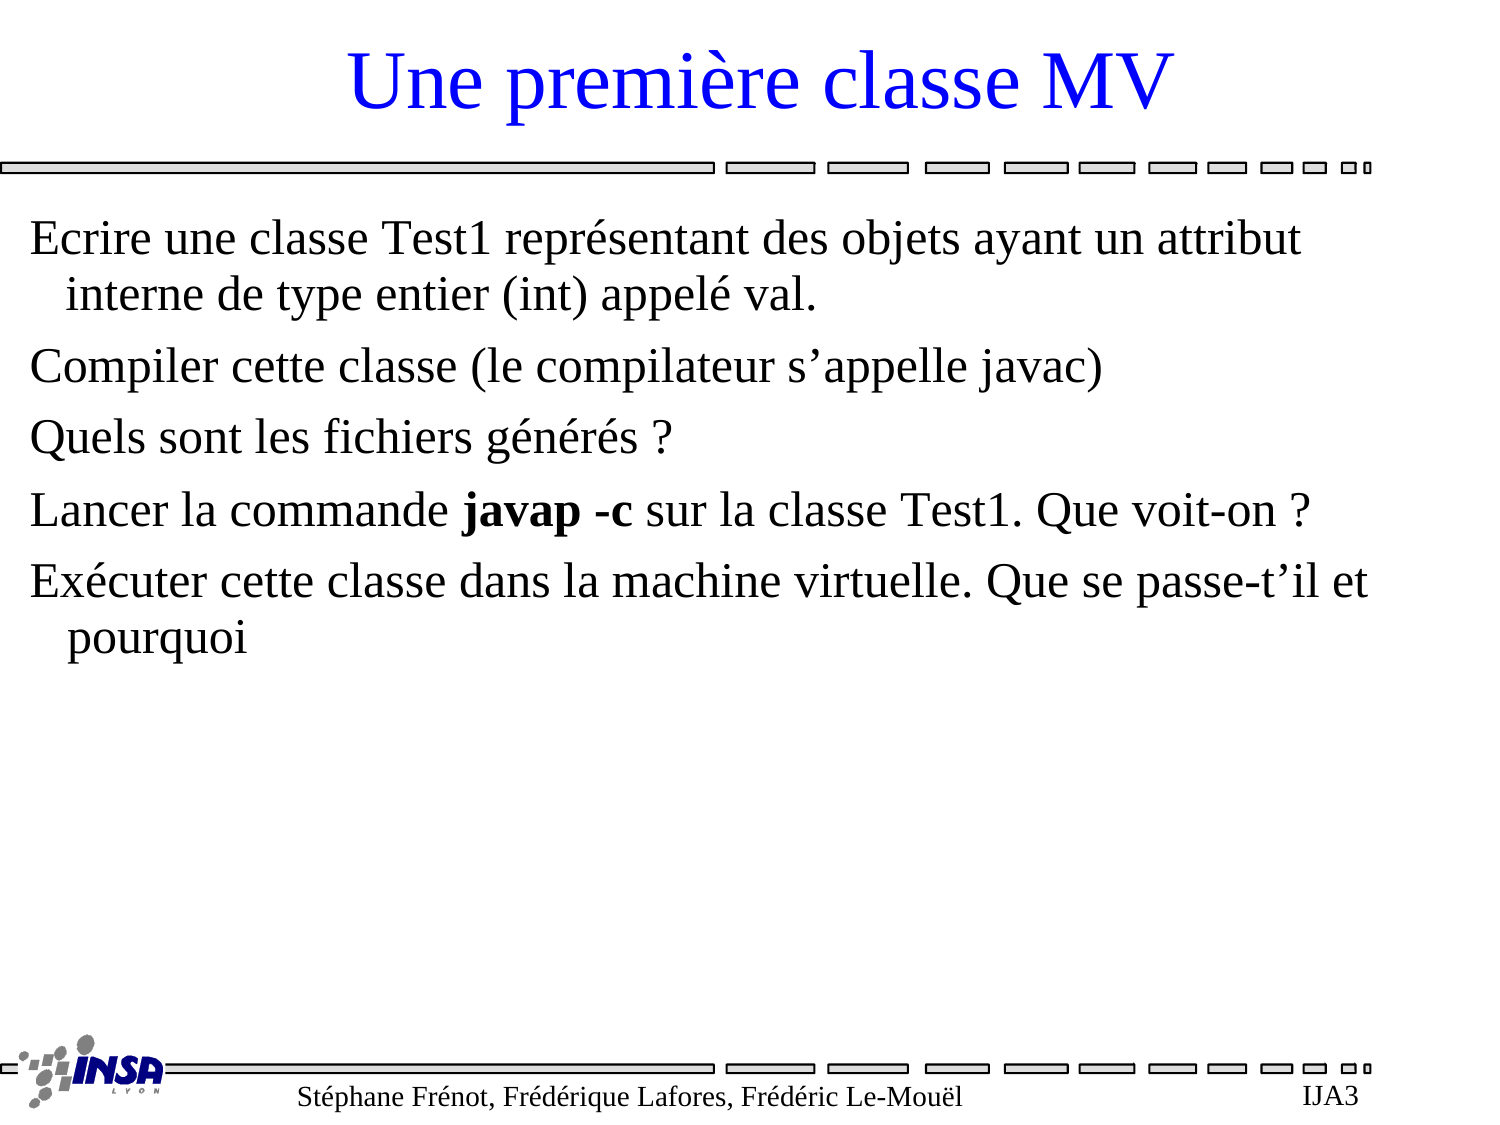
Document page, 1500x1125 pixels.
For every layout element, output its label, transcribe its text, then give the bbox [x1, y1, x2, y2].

title Une première classe MV [125, 0, 1398, 161]
list Ecrire une classe Test1 représentant des objets ayant un attribut interne de type entier (int) appelé val. Compiler cette classe (le compilateur s’appelle javac) Quels sont les fichiers générés ? Lancer la commande javap -c sur la classe Test1. Que voit-on ? Exécuter cette classe dans la machine virtuelle. Que se passe-t’il et pourquoi [29, 210, 1373, 1034]
